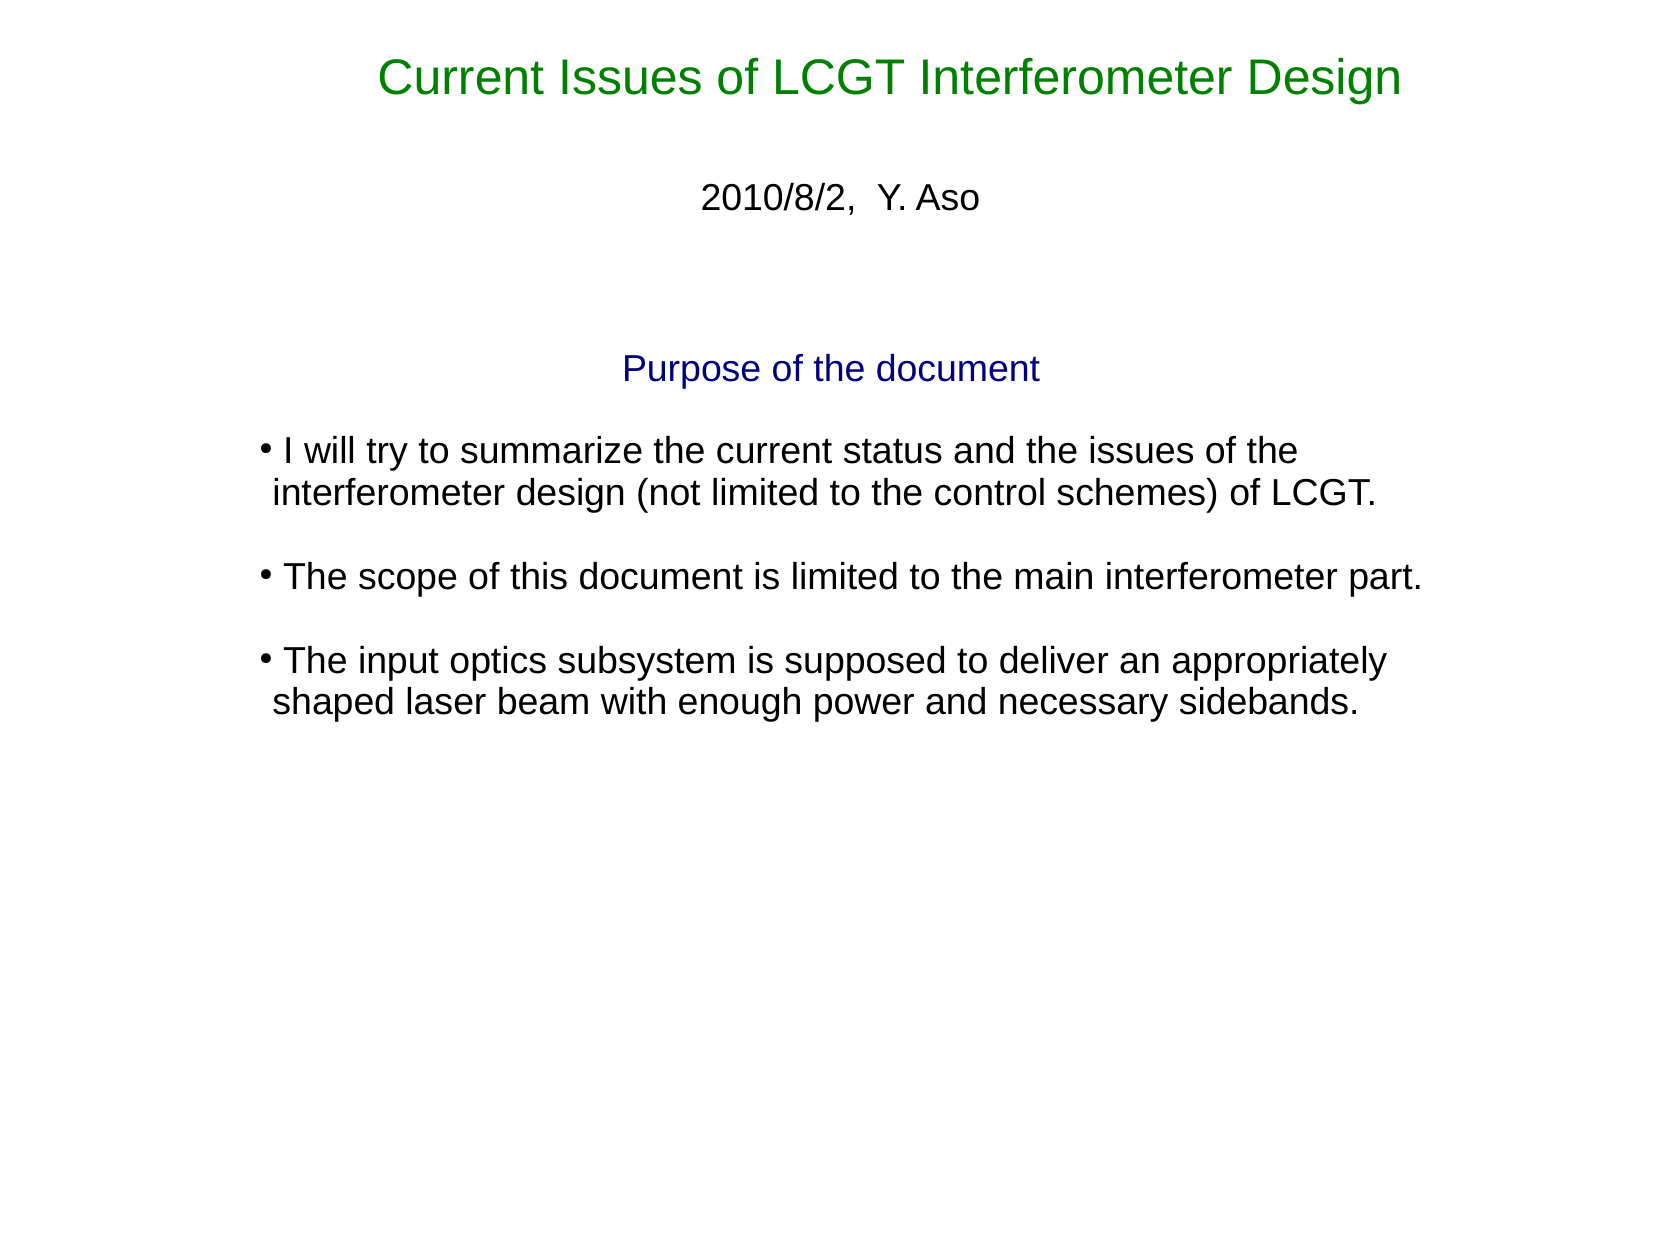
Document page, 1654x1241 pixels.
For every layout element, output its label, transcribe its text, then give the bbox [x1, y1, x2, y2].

text_box Purpose of the document [607, 339, 1056, 397]
text_box 2010/8/2, Y. Aso [685, 168, 996, 228]
text_box I will try to summarize the current status and the issues of the interferometer design (not limited to the control schemes) of LCGT. The scope of this document is limited to the main interferometer part. The input optics subsystem is supposed to deliver an appropriately shaped laser beam with enough power and necessary sidebands. [244, 421, 1439, 731]
text_box Current Issues of LCGT Interferometer Design [362, 42, 1418, 113]
